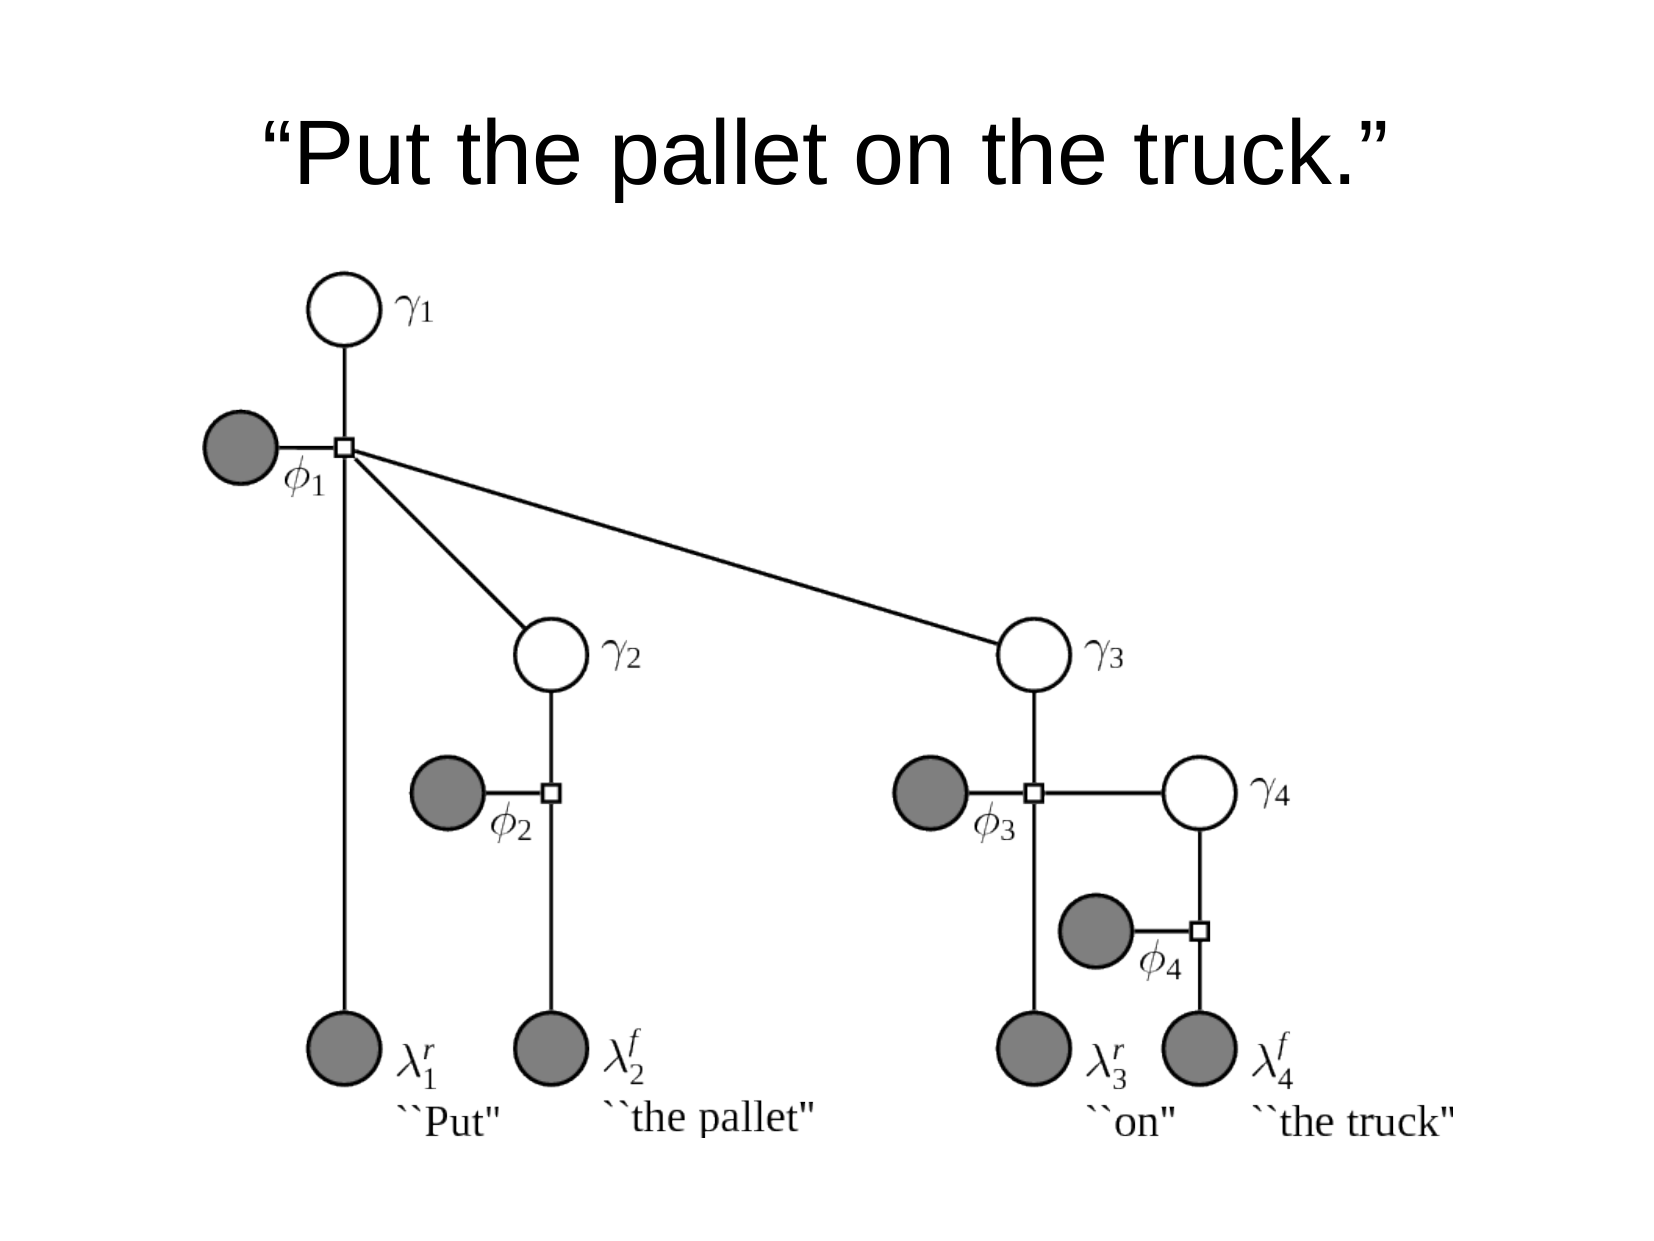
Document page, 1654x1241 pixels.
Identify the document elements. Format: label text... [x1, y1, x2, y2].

title “Put the pallet on the truck.” [82, 49, 1571, 257]
picture [202, 269, 1453, 1138]
